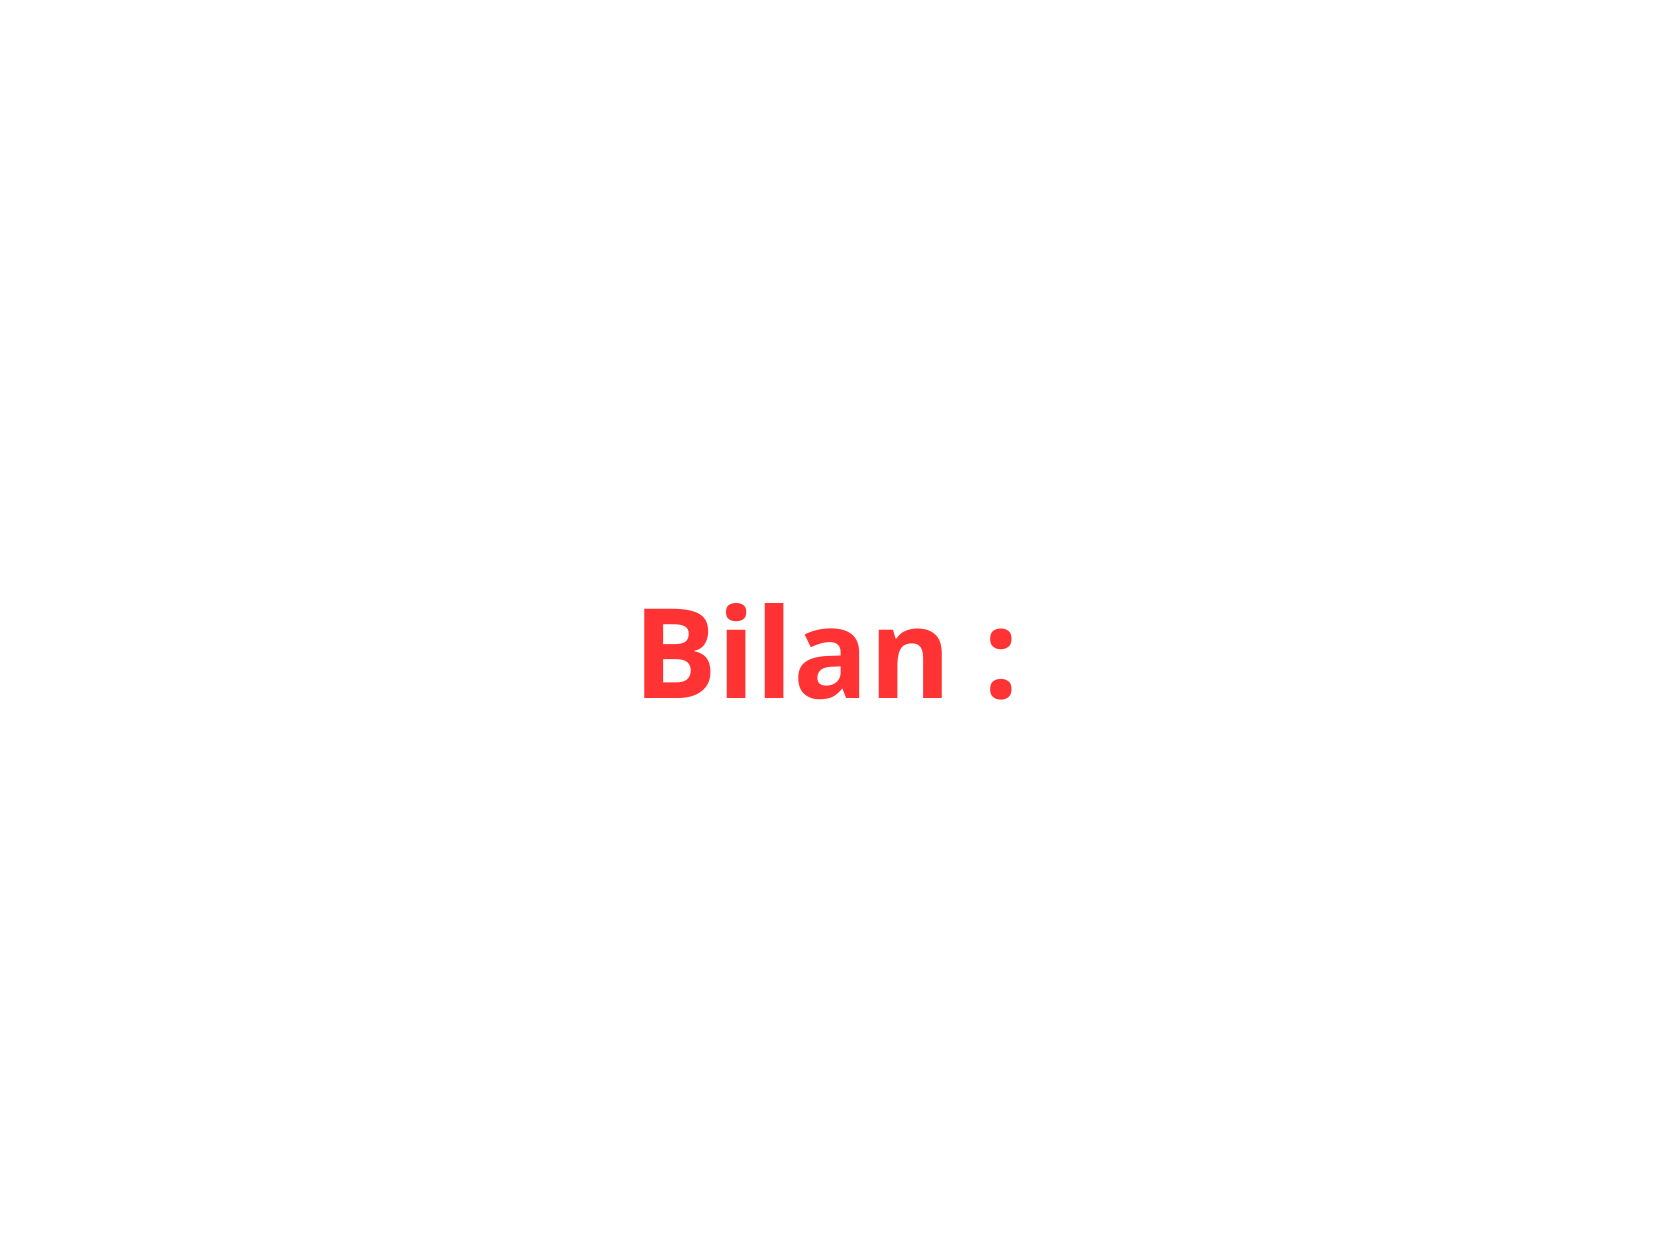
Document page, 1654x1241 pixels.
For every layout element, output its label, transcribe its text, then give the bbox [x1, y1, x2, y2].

subtitle Bilan : [82, 290, 1571, 1010]
